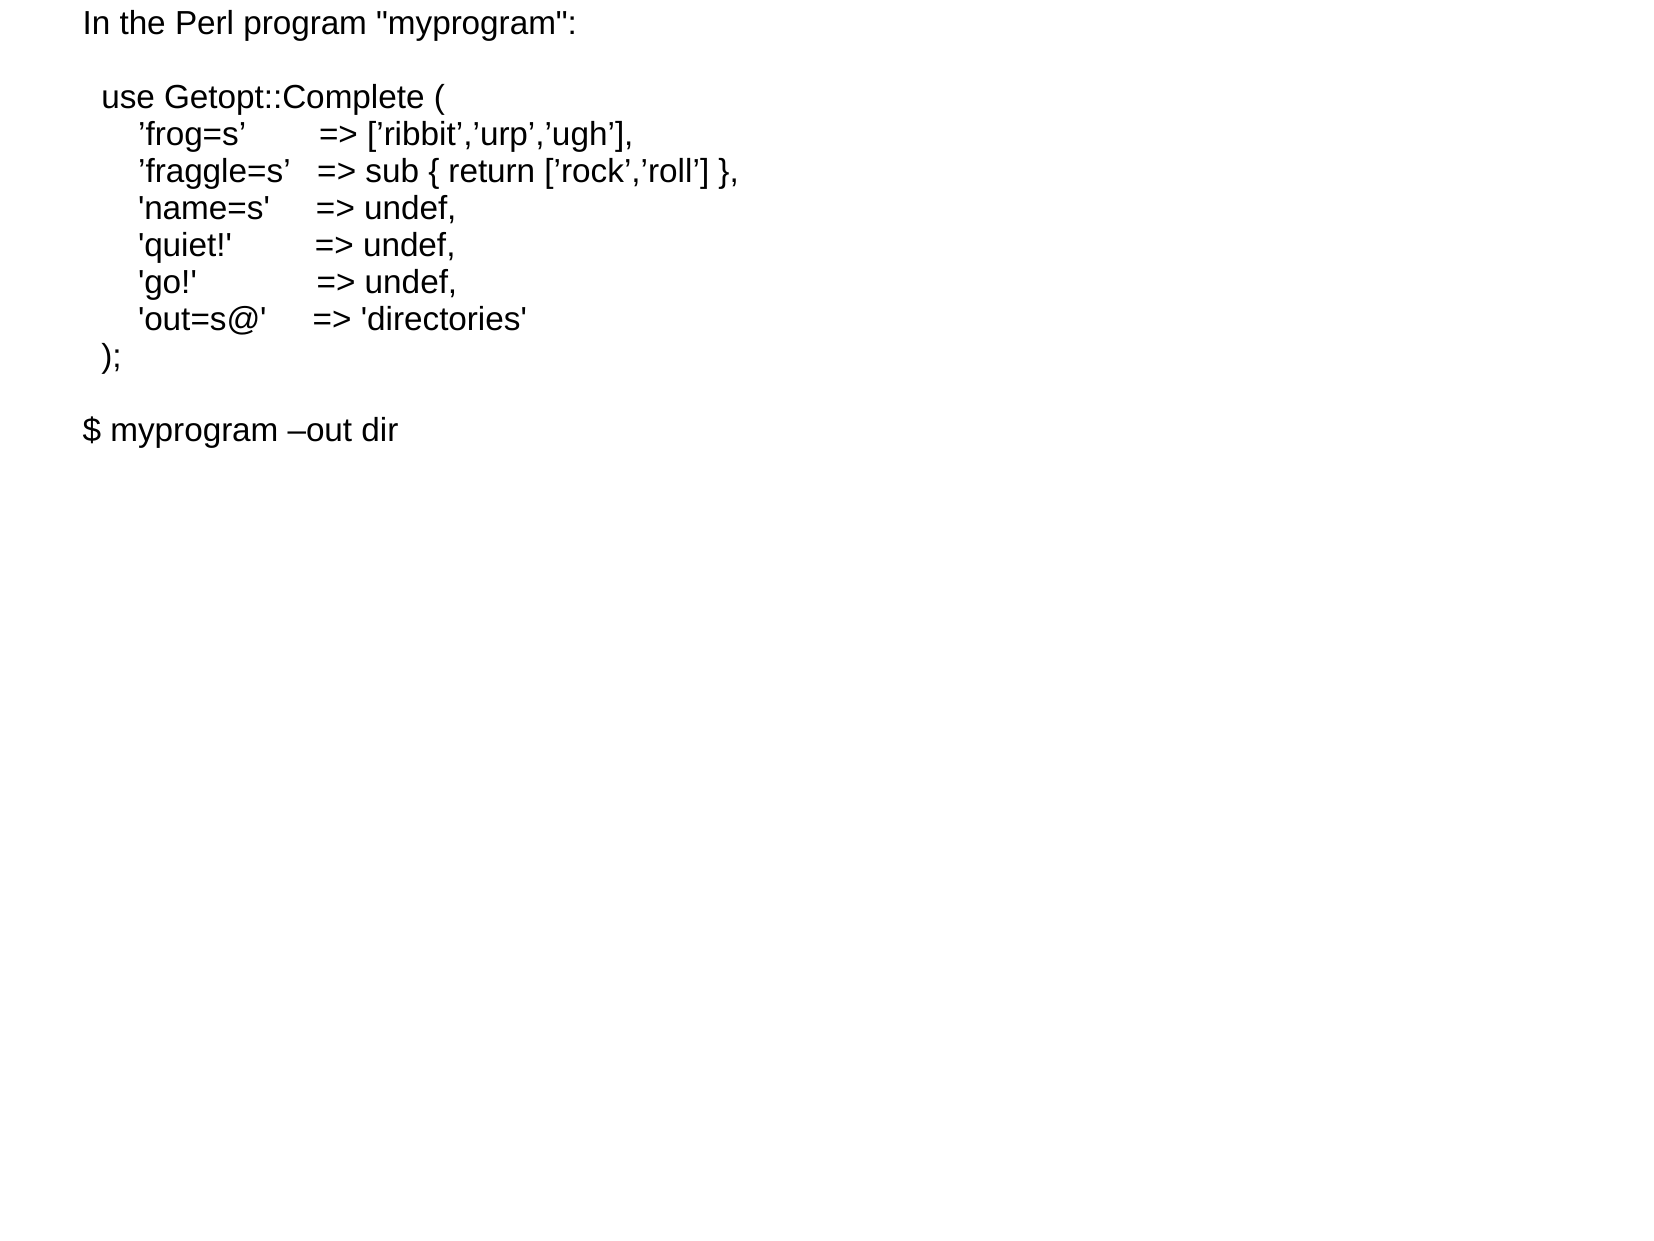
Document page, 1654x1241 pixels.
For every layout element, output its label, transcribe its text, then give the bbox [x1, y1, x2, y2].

subtitle In the Perl program "myprogram": use Getopt::Complete ( ’frog=s’ => [’ribbit’,’urp’,’ugh’], ’fraggle=s’ => sub { return [’rock’,’roll’] }, 'name=s' => undef, 'quiet!' => undef, 'go!' => undef, 'out=s@' => 'directories' ); $ myprogram –out dir [82, 4, 1571, 1064]
